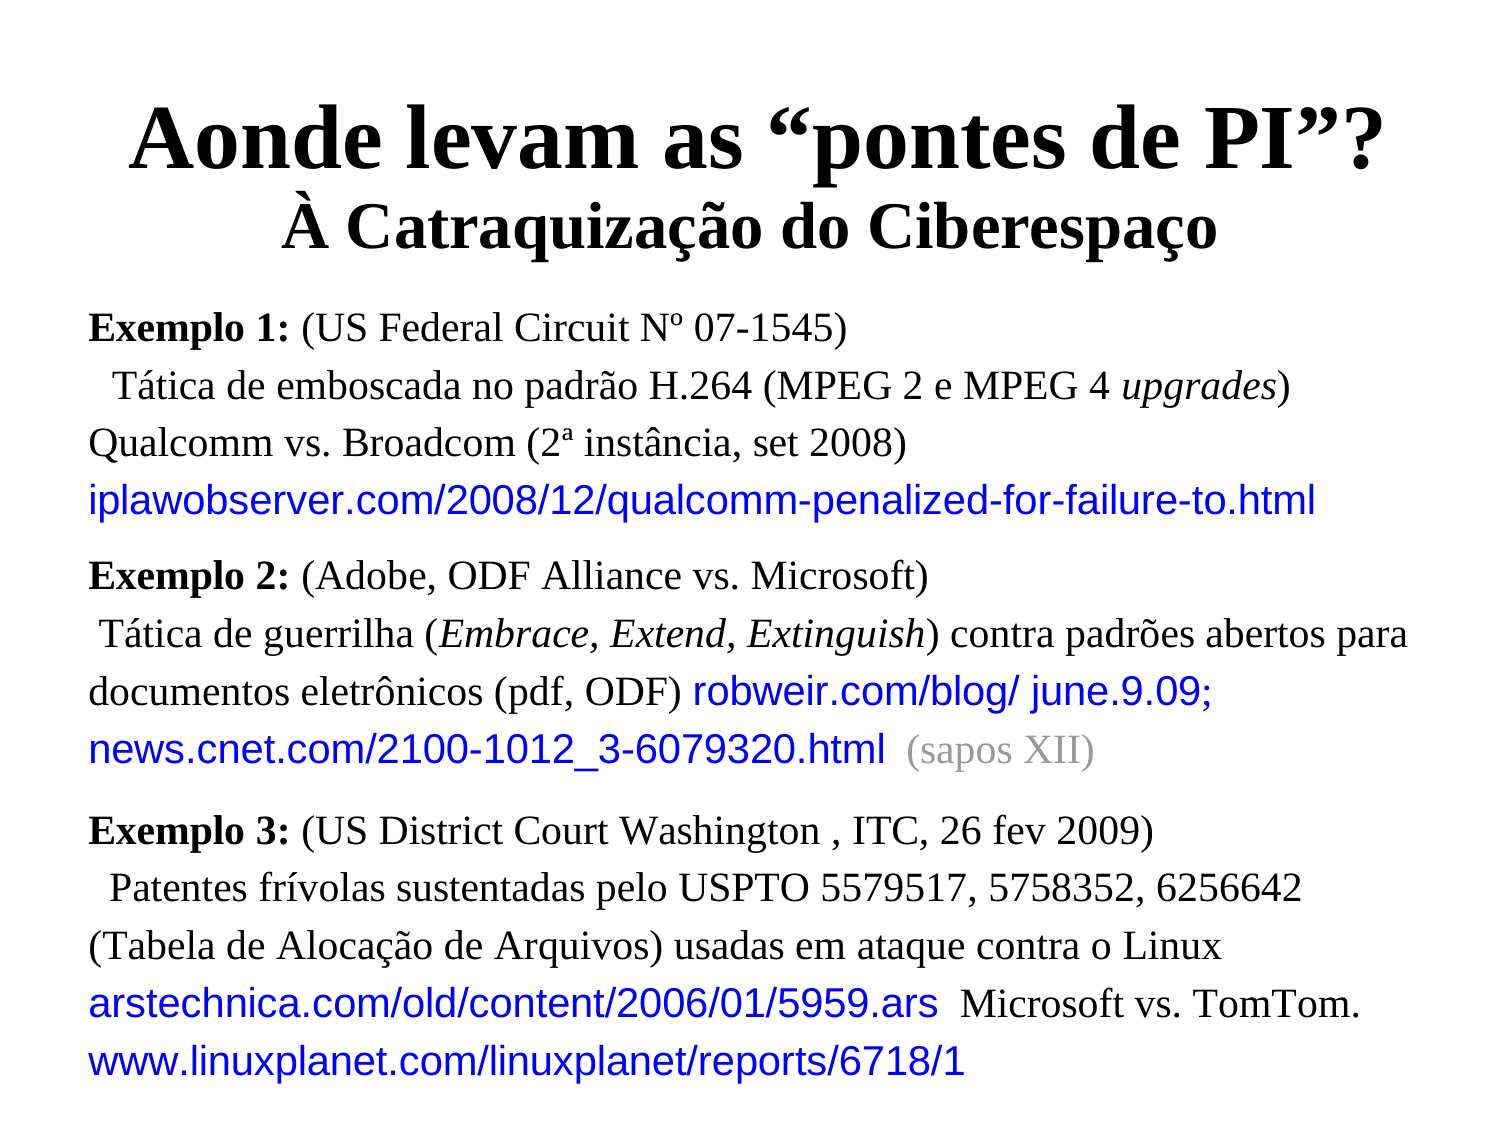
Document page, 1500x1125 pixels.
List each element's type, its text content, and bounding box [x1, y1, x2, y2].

text_box Exemplo 1: (US Federal Circuit Nº 07-1545) Tática de emboscada no padrão H.264 (MPEG 2 e MPEG 4 upgrades) Qualcomm vs. Broadcom (2ª instância, set 2008) iplawobserver.com/2008/12/qualcomm-penalized-for-failure-to.html Exemplo 2: (Adobe, ODF Alliance vs. Microsoft) Tática de guerrilha (Embrace, Extend, Extinguish) contra padrões abertos para documentos eletrônicos (pdf, ODF) robweir.com/blog/ june.9.09; news.cnet.com/2100-1012_3-6079320.html (sapos XII) Exemplo 3: (US District Court Washington , ITC, 26 fev 2009) Patentes frívolas sustentadas pelo USPTO 5579517, 5758352, 6256642 (Tabela de Alocação de Arquivos) usadas em ataque contra o Linux arstechnica.com/old/content/2006/01/5959.ars Microsoft vs. TomTom. www.linuxplanet.com/linuxplanet/reports/6718/1 [88, 293, 1441, 1085]
title Aonde levam as “pontes de PI”? À Catraquização do Ciberespaço [48, 79, 1470, 271]
